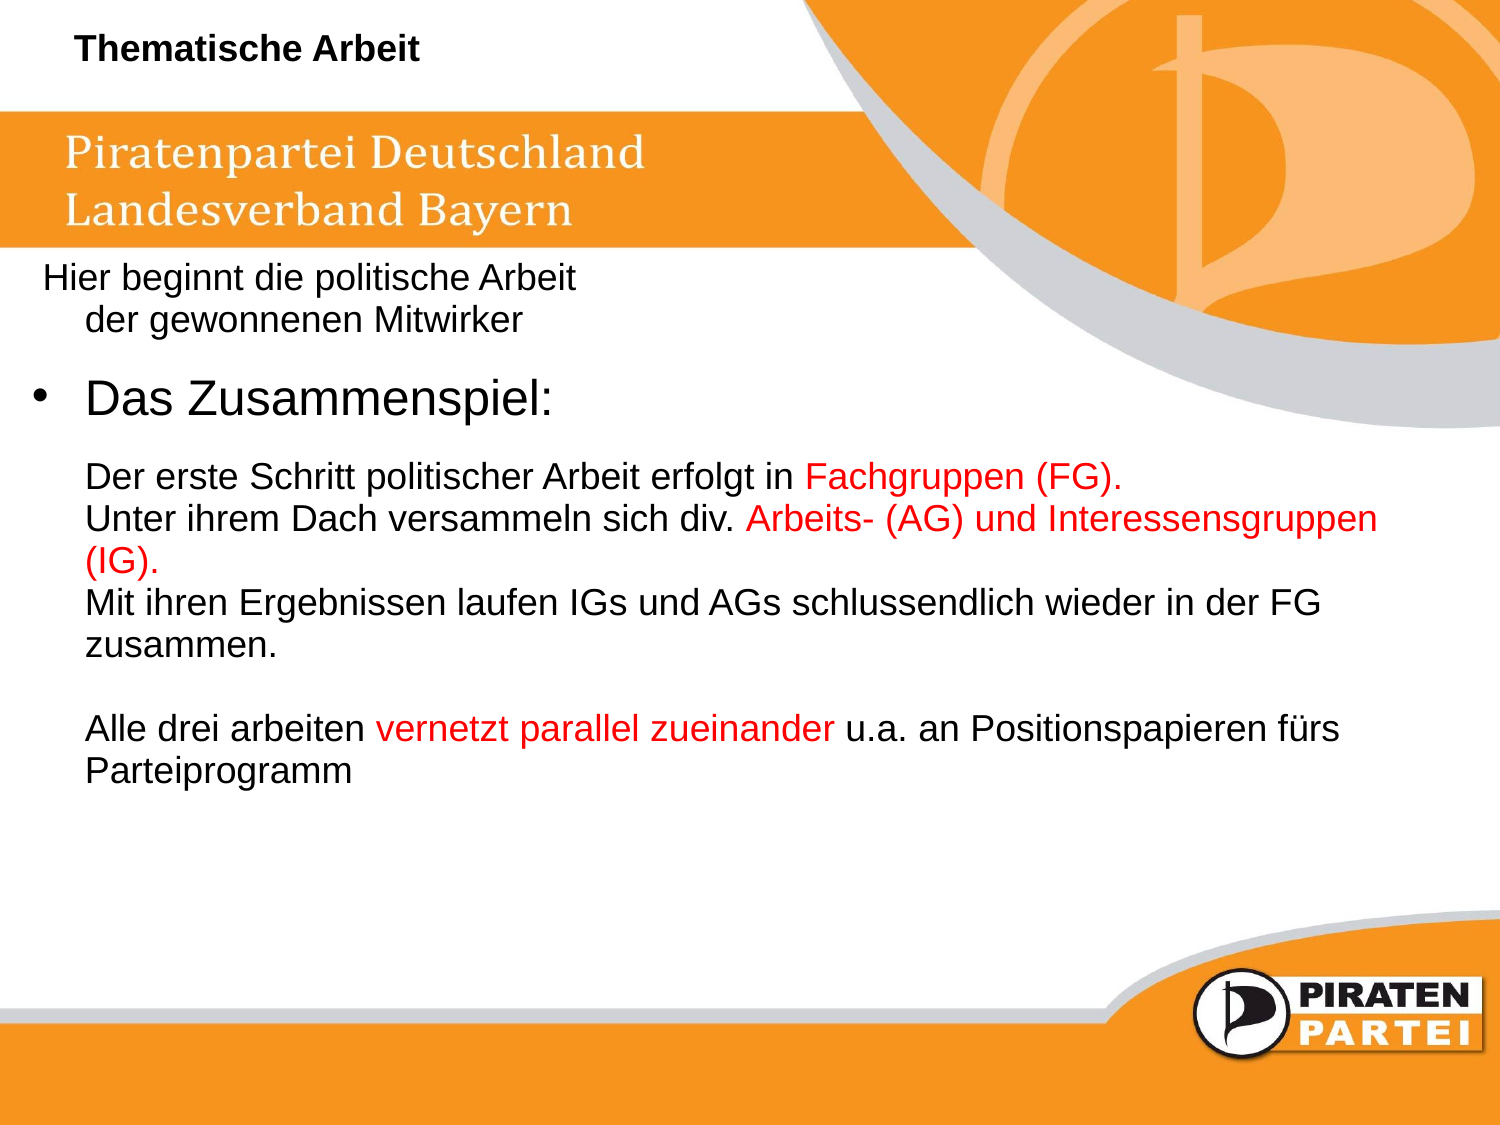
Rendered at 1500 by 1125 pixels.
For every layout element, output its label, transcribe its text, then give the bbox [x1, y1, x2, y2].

text_box Hier beginnt die politische Arbeit der gewonnenen Mitwirker Das Zusammenspiel: Der erste Schritt politischer Arbeit erfolgt in Fachgruppen (FG). Unter ihrem Dach versammeln sich div. Arbeits- (AG) und Interessensgruppen (IG). Mit ihren Ergebnissen laufen IGs und AGs schlussendlich wieder in der FG zusammen. Alle drei arbeiten vernetzt parallel zueinander u.a. an Positionspapieren fürs Parteiprogramm [0, 249, 1425, 1044]
picture [0, 0, 1500, 1125]
text_box Thematische Arbeit [59, 19, 726, 95]
